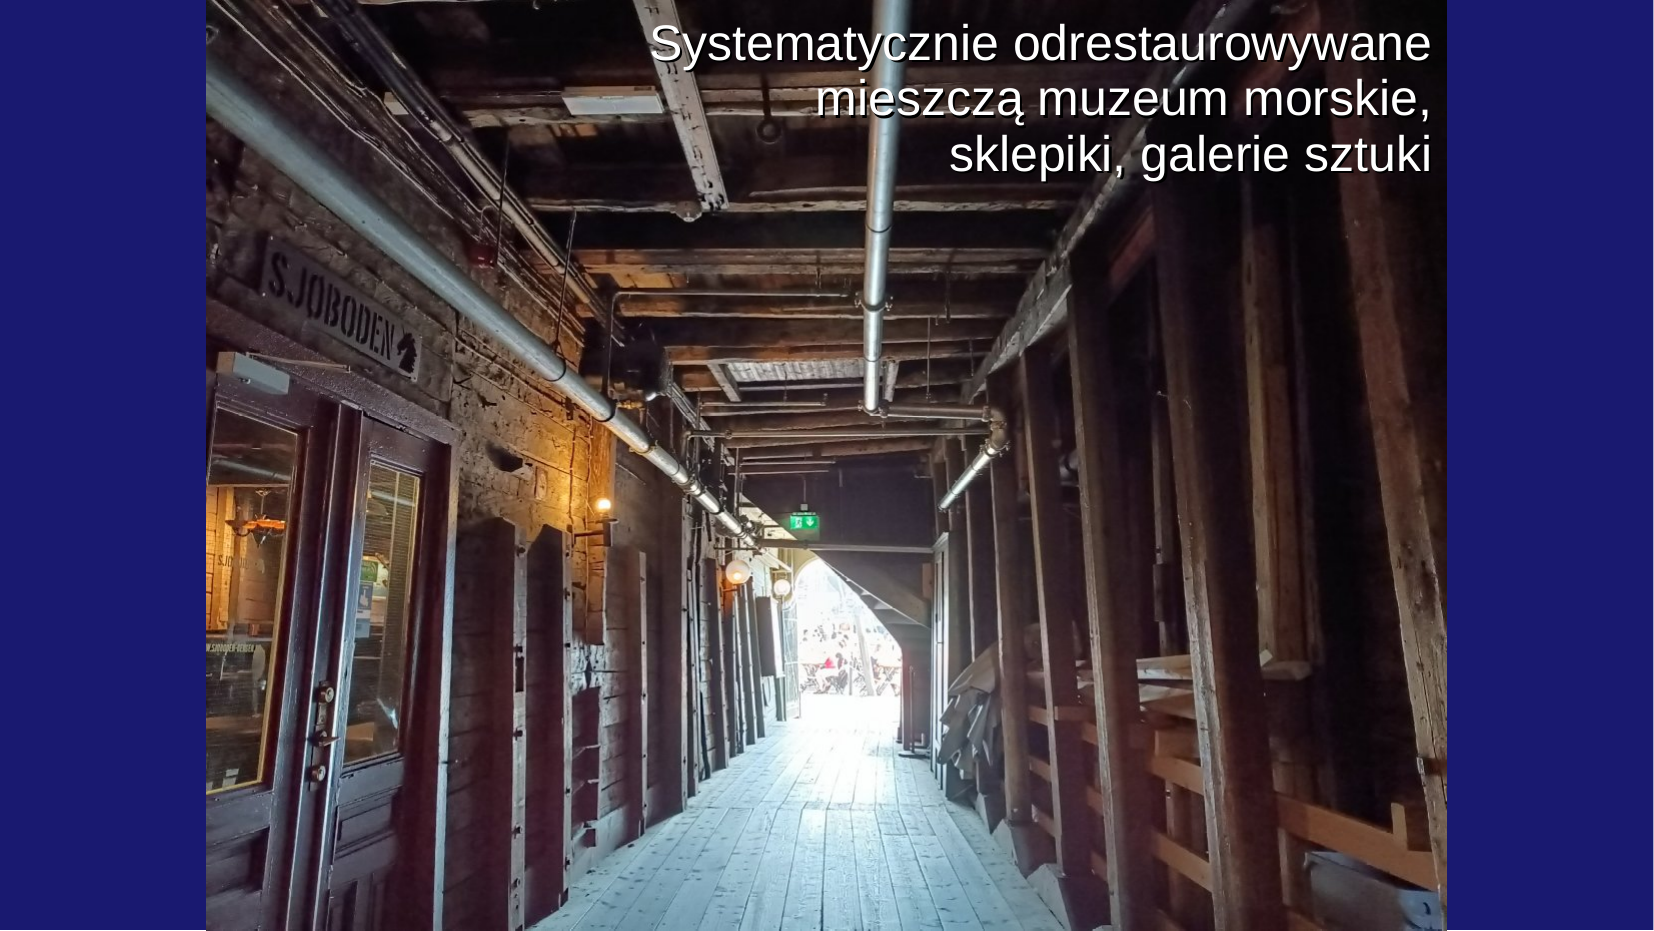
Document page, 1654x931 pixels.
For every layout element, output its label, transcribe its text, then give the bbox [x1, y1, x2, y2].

picture [206, 0, 1447, 931]
text_box Systematycznie odrestaurowywane mieszczą muzeum morskie, sklepiki, galerie sztuki [633, 7, 1448, 237]
